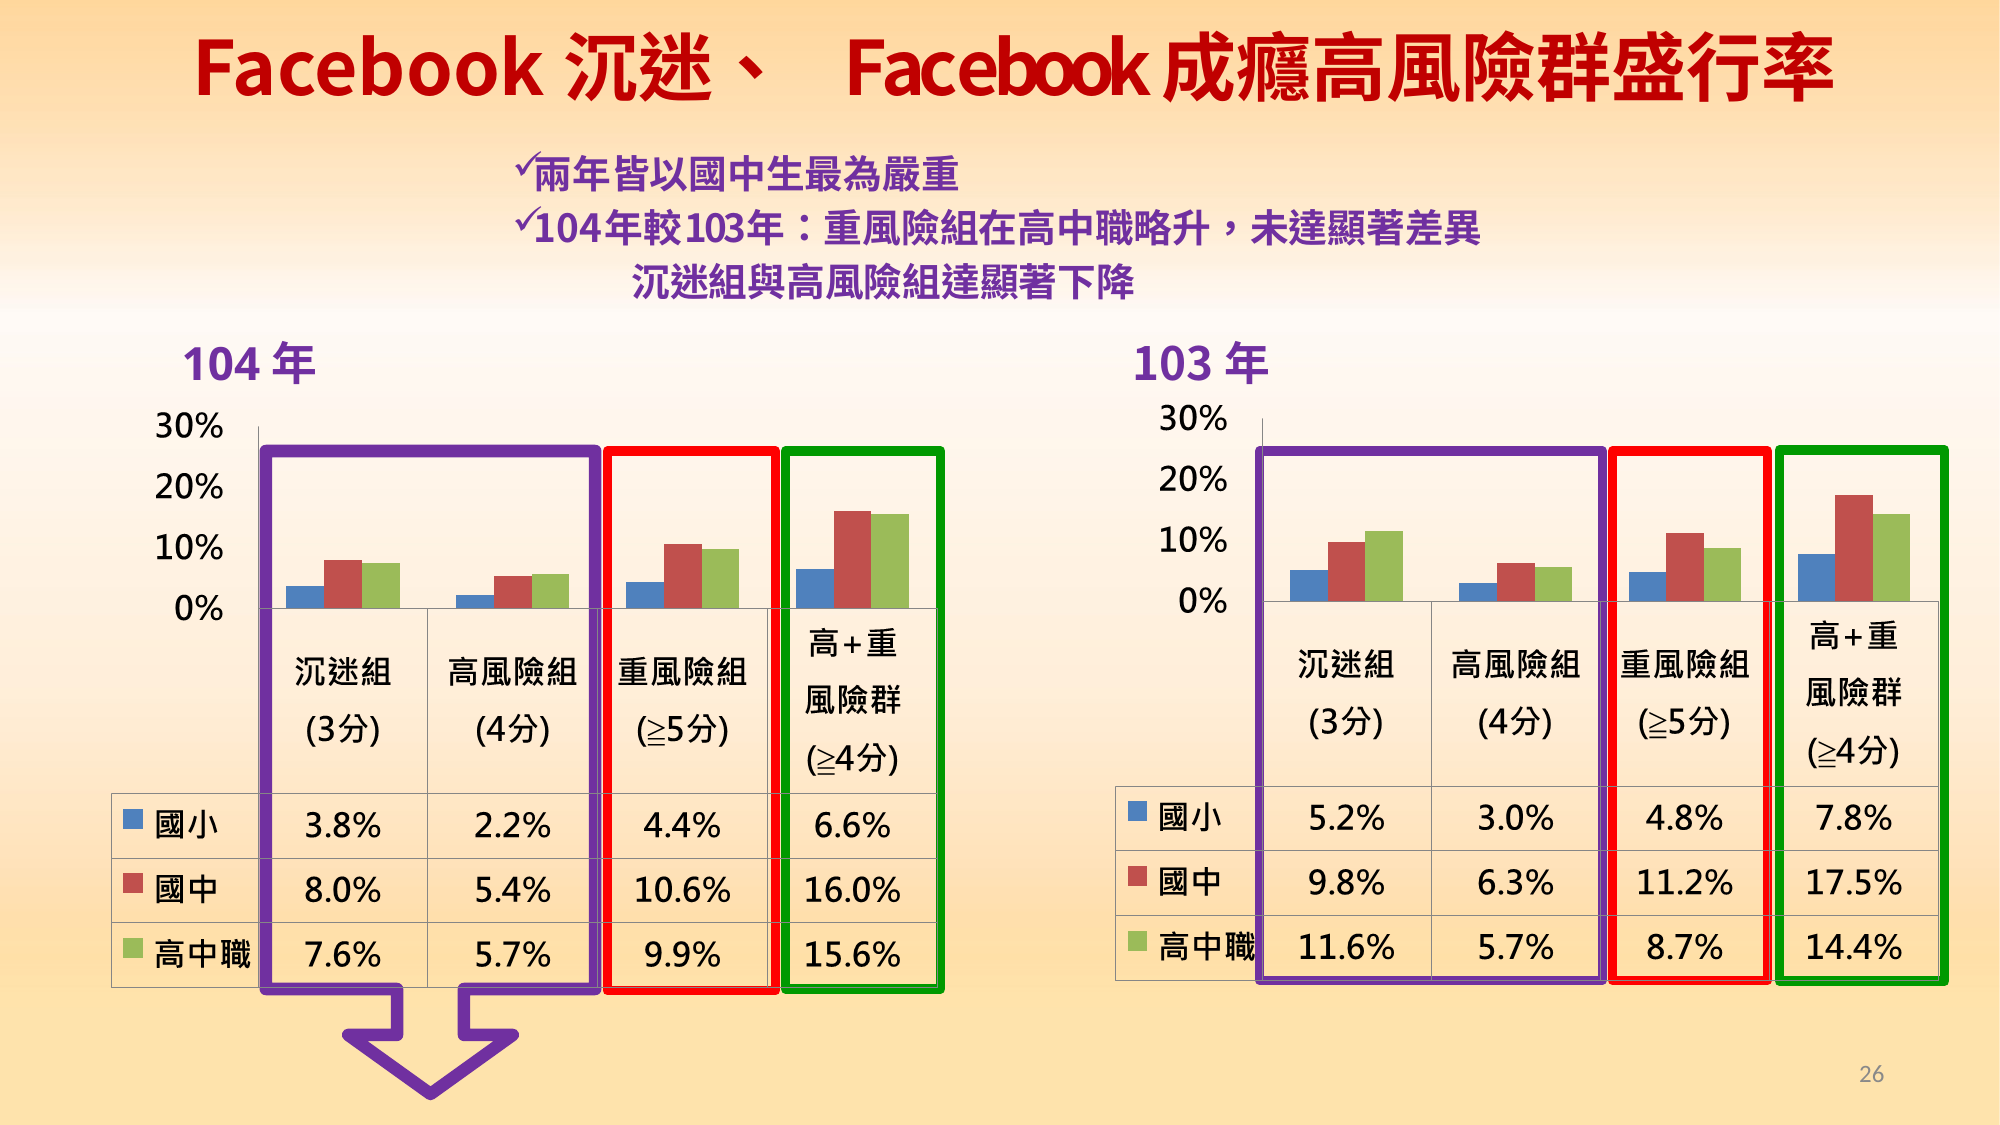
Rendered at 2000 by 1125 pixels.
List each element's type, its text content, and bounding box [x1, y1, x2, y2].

text_box 104年 [166, 261, 1013, 398]
title Facebook沉迷、 Facebook成癮高風險群盛行率 [166, 20, 1863, 111]
slide_number <編號> [1433, 1042, 1900, 1103]
list 103年 [1117, 261, 1905, 377]
chart [1074, 377, 1972, 999]
list 兩年皆以國中生最為嚴重 104年較103年：重風險組在高中職略升，未達顯著差異 沉迷組與高風險組達顯著下降 [497, 93, 1797, 312]
picture [0, 0, 2000, 1125]
chart [471, 386, 971, 1008]
